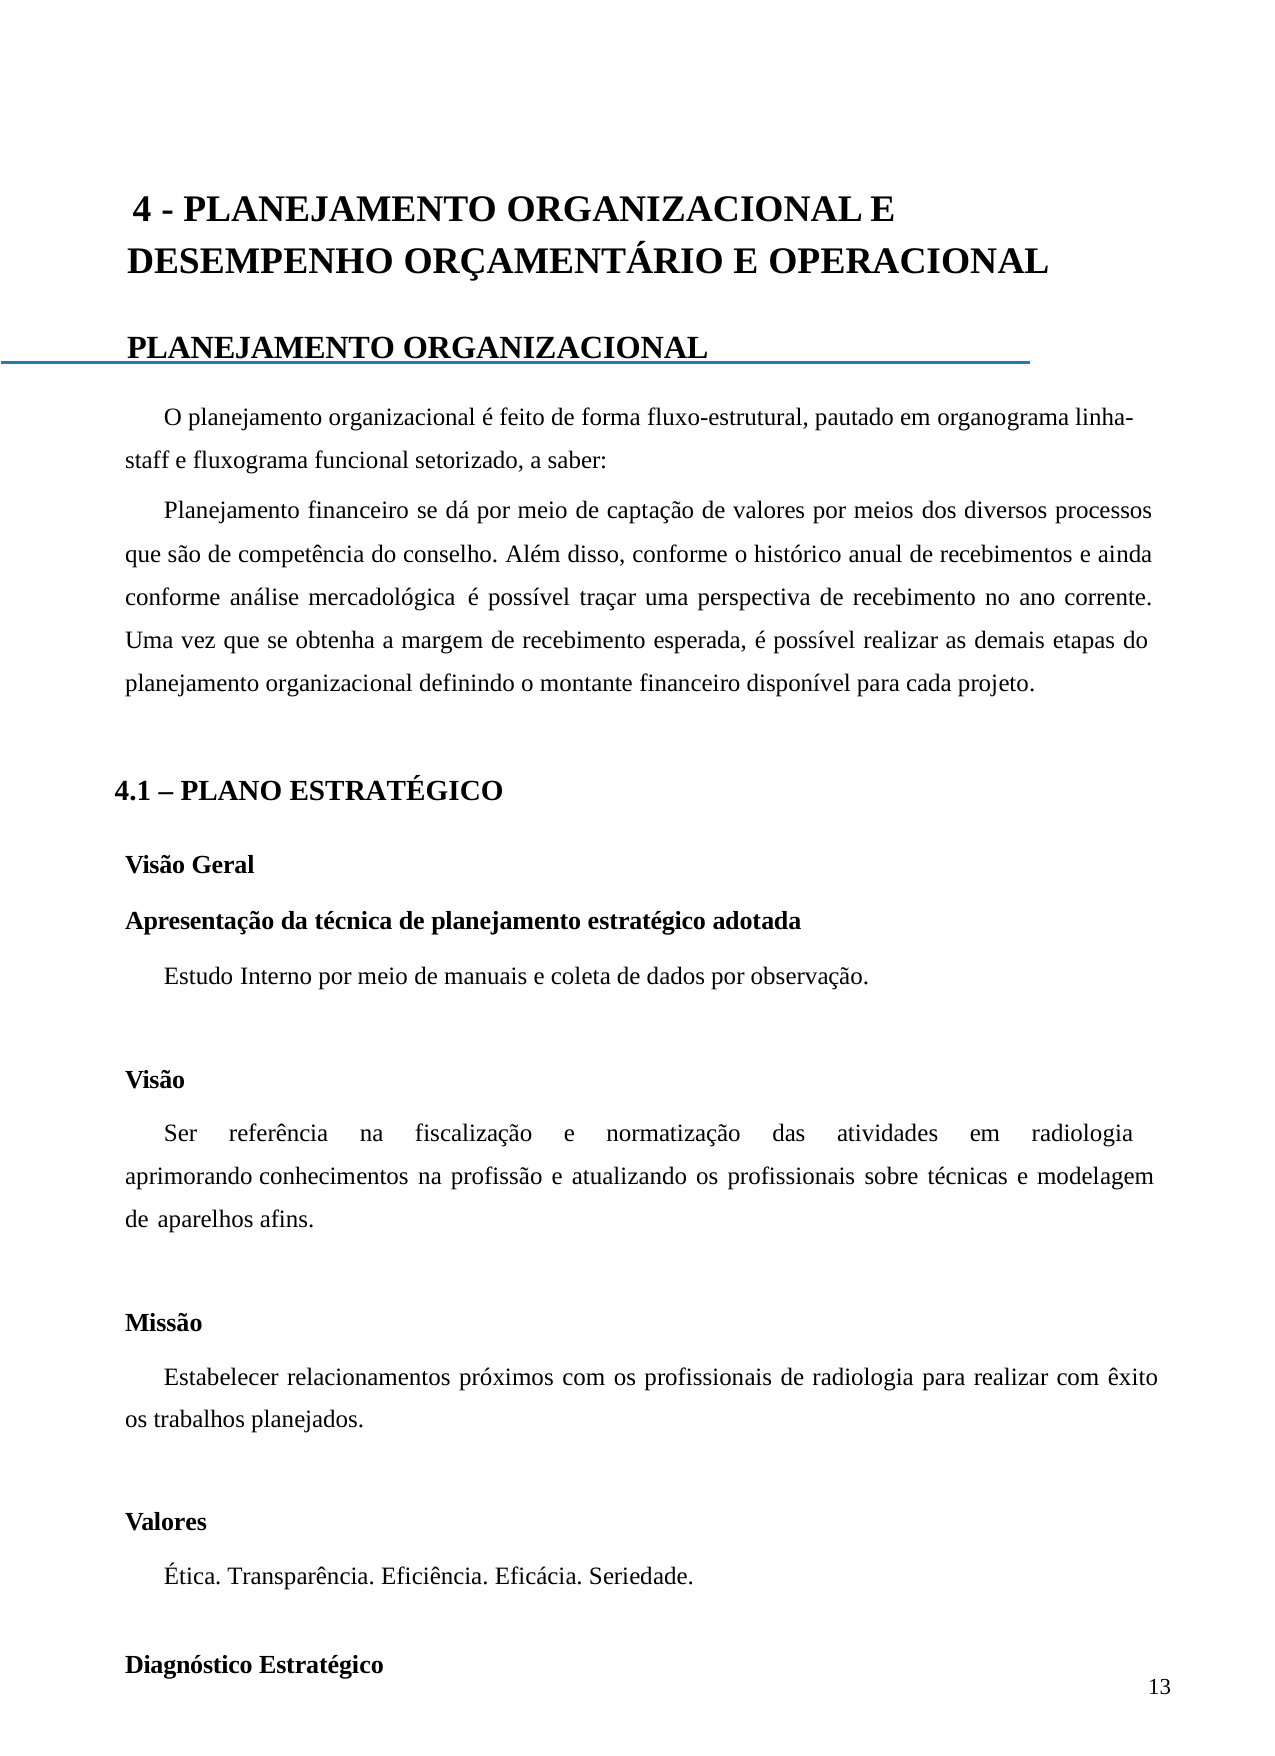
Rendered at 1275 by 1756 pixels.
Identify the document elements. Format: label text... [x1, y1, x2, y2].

text_box 11 [1143, 1671, 1176, 1705]
text_box 4 - PLANEJAMENTO ORGANIZACIONAL E DESEMPENHO ORÇAMENTÁRIO E OPERACIONAL PLANEJAMENTO ORGANIZACIONAL O planejamento organizacional é feito de forma fluxo-estrutural, pautado em organograma linha- staff e fluxograma funcional setorizado, a saber: Planejamento financeiro se dá por meio de captação de valores por meios dos diversos processos que são de competência do conselho. Além disso, conforme o histórico anual de recebimentos e ainda conforme análise mercadológica é possível traçar uma perspectiva de recebimento no ano corrente. Uma vez que se obtenha a margem de recebimento esperada, é possível realizar as demais etapas do planejamento organizacional definindo o montante financeiro disponível para cada projeto. 4.1 – PLANO ESTRATÉGICO Visão Geral Apresentação da técnica de planejamento estratégico adotada Estudo Interno por meio de manuais e coleta de dados por observação. Visão Ser referência na fiscalização e normatização das atividades em radiologia aprimorando conhecimentos na profissão e atualizando os profissionais sobre técnicas e modelagem de aparelhos afins. Missão Estabelecer relacionamentos próximos com os profissionais de radiologia para realizar com êxito os trabalhos planejados. Valores Ética. Transparência. Eficiência. Eficácia. Seriedade. Diagnóstico Estratégico [112, 176, 1160, 1650]
